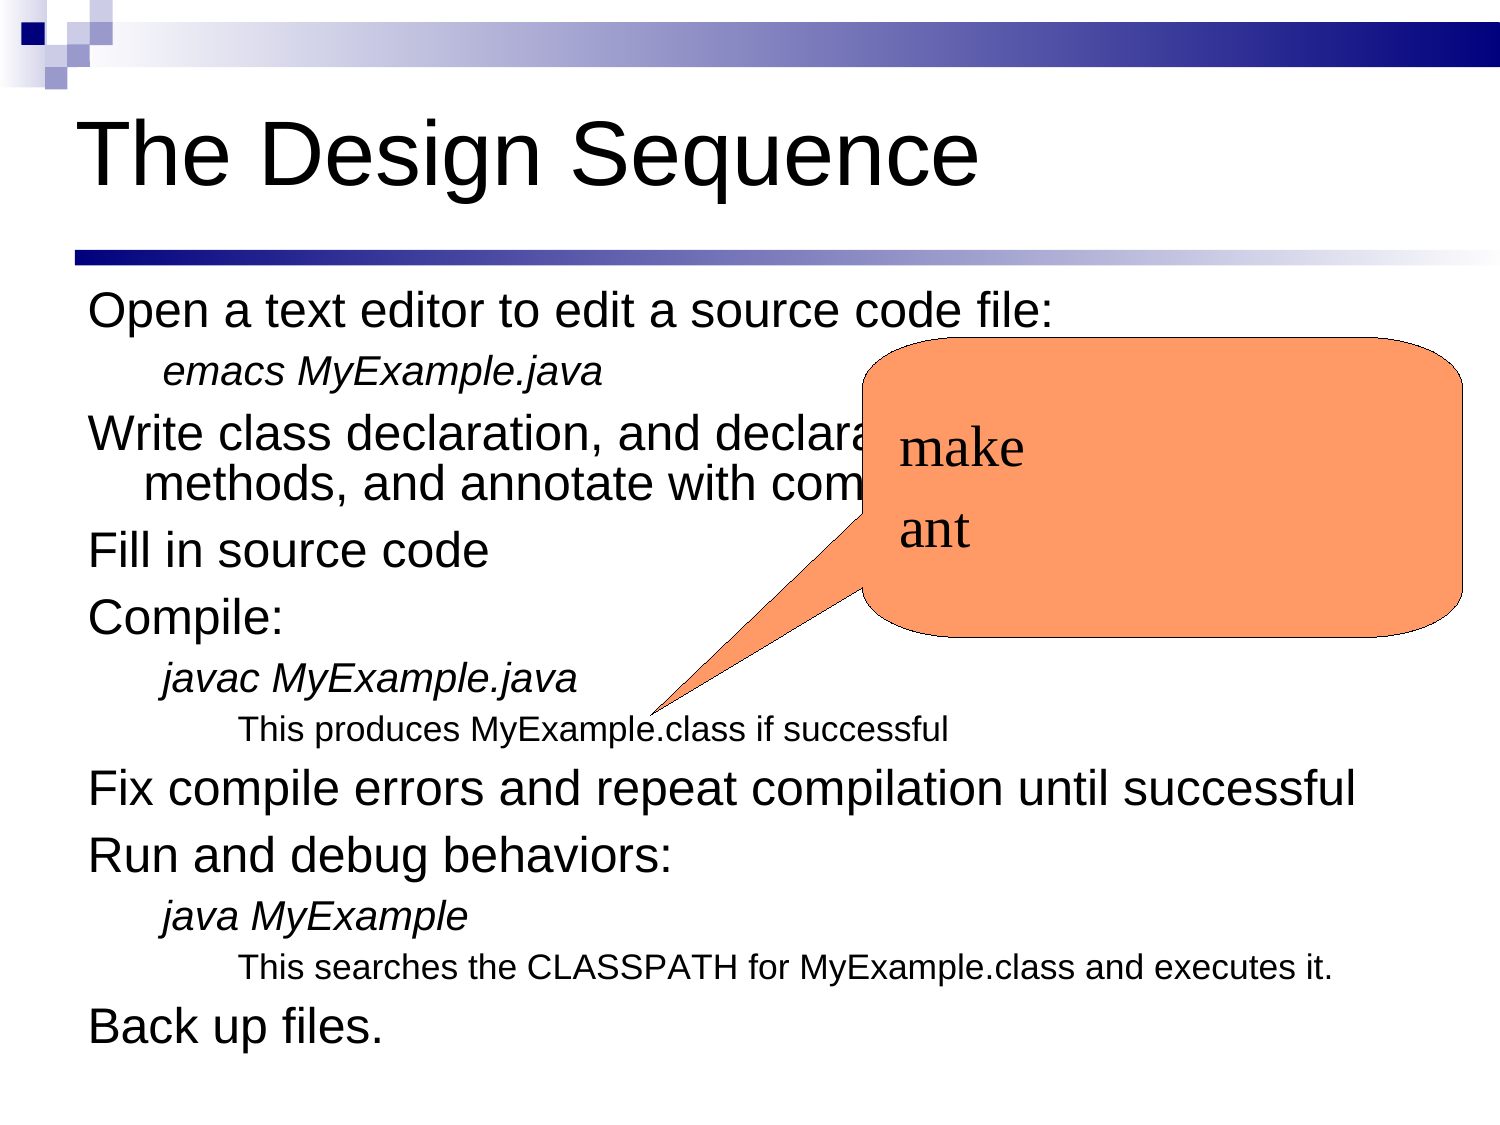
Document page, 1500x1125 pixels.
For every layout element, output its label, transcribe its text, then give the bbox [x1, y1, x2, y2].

text_box make ant [650, 337, 1463, 716]
title The Design Sequence [75, 75, 1426, 238]
list Open a text editor to edit a source code file: emacs MyExample.java Write class declaration, and declarations for each of your methods, and annotate with comments Fill in source code Compile: javac MyExample.java This produces MyExample.class if successful Fix compile errors and repeat compilation until successful Run and debug behaviors: java MyExample This searches the CLASSPATH for MyExample.class and executes it. Back up files. [87, 287, 1425, 1100]
